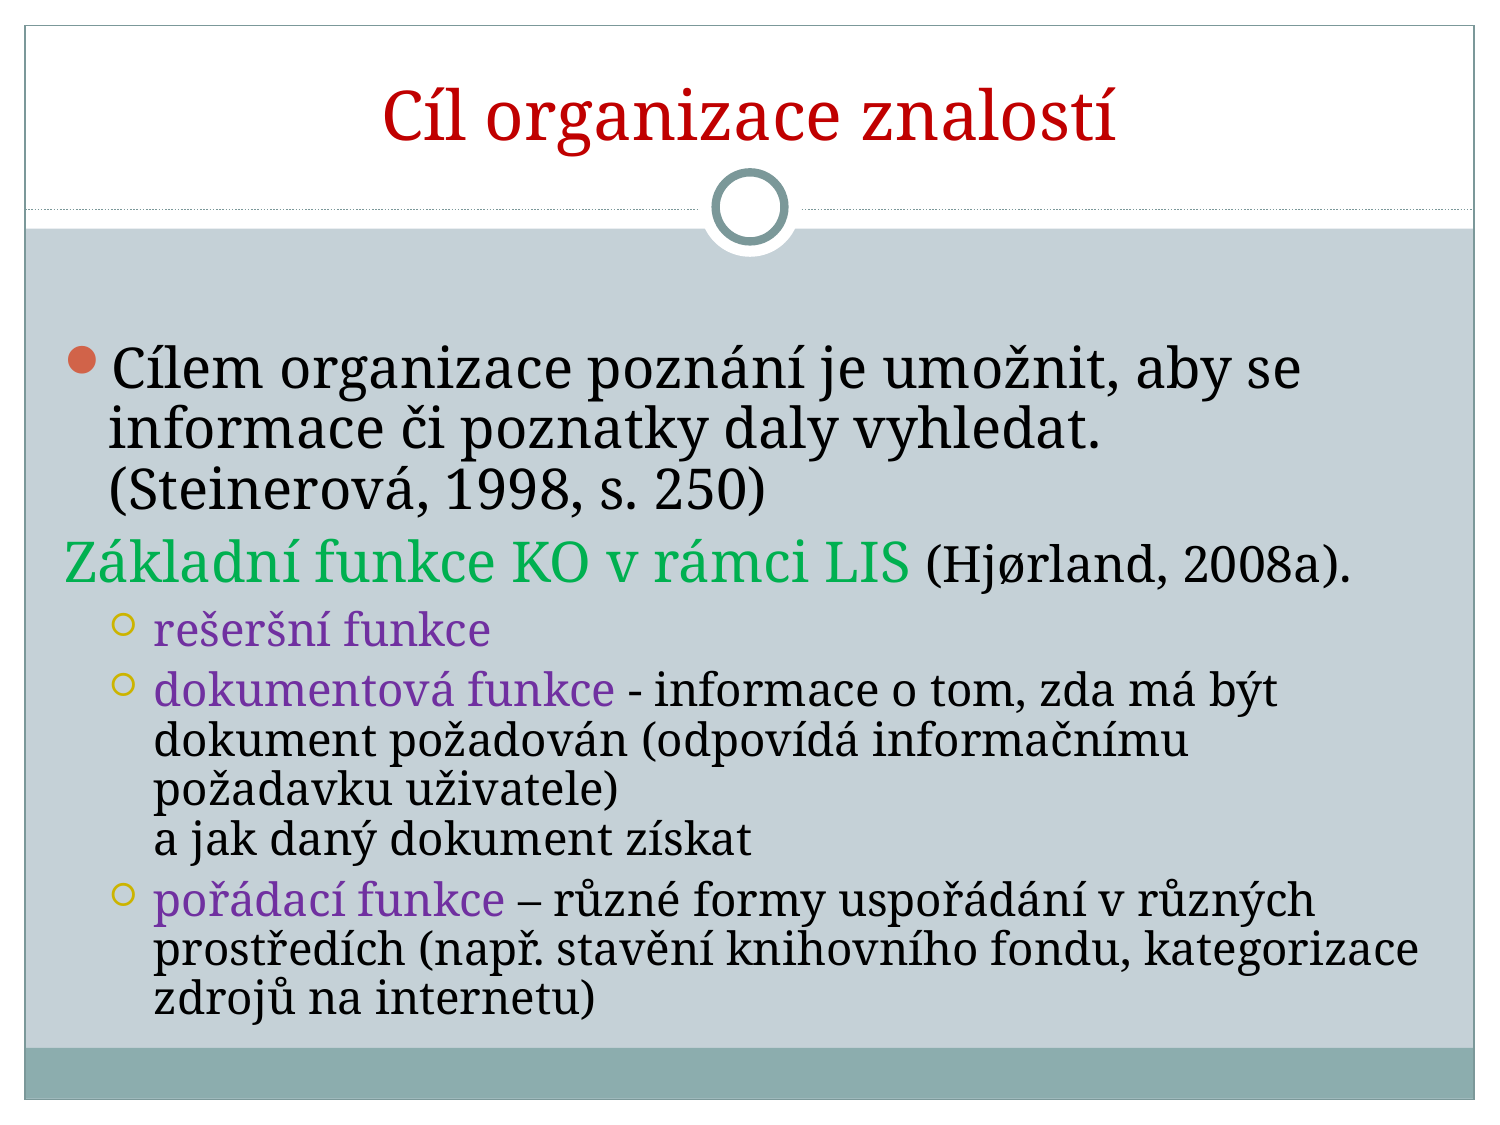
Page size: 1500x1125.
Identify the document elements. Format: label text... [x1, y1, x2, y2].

title Cíl organizace znalostí [49, 37, 1450, 162]
list Cílem organizace poznání je umožnit, aby se informace či poznatky daly vyhledat. (Steinerová, 1998, s. 250) Základní funkce KO v rámci LIS (Hjørland, 2008a). rešeršní funkce dokumentová funkce - informace o tom, zda má být dokument požadován (odpovídá informačnímu požadavku uživatele) a jak daný dokument získat pořádací funkce – různé formy uspořádání v různých prostředích (např. stavění knihovního fondu, kategorizace zdrojů na internetu) [49, 250, 1445, 1043]
